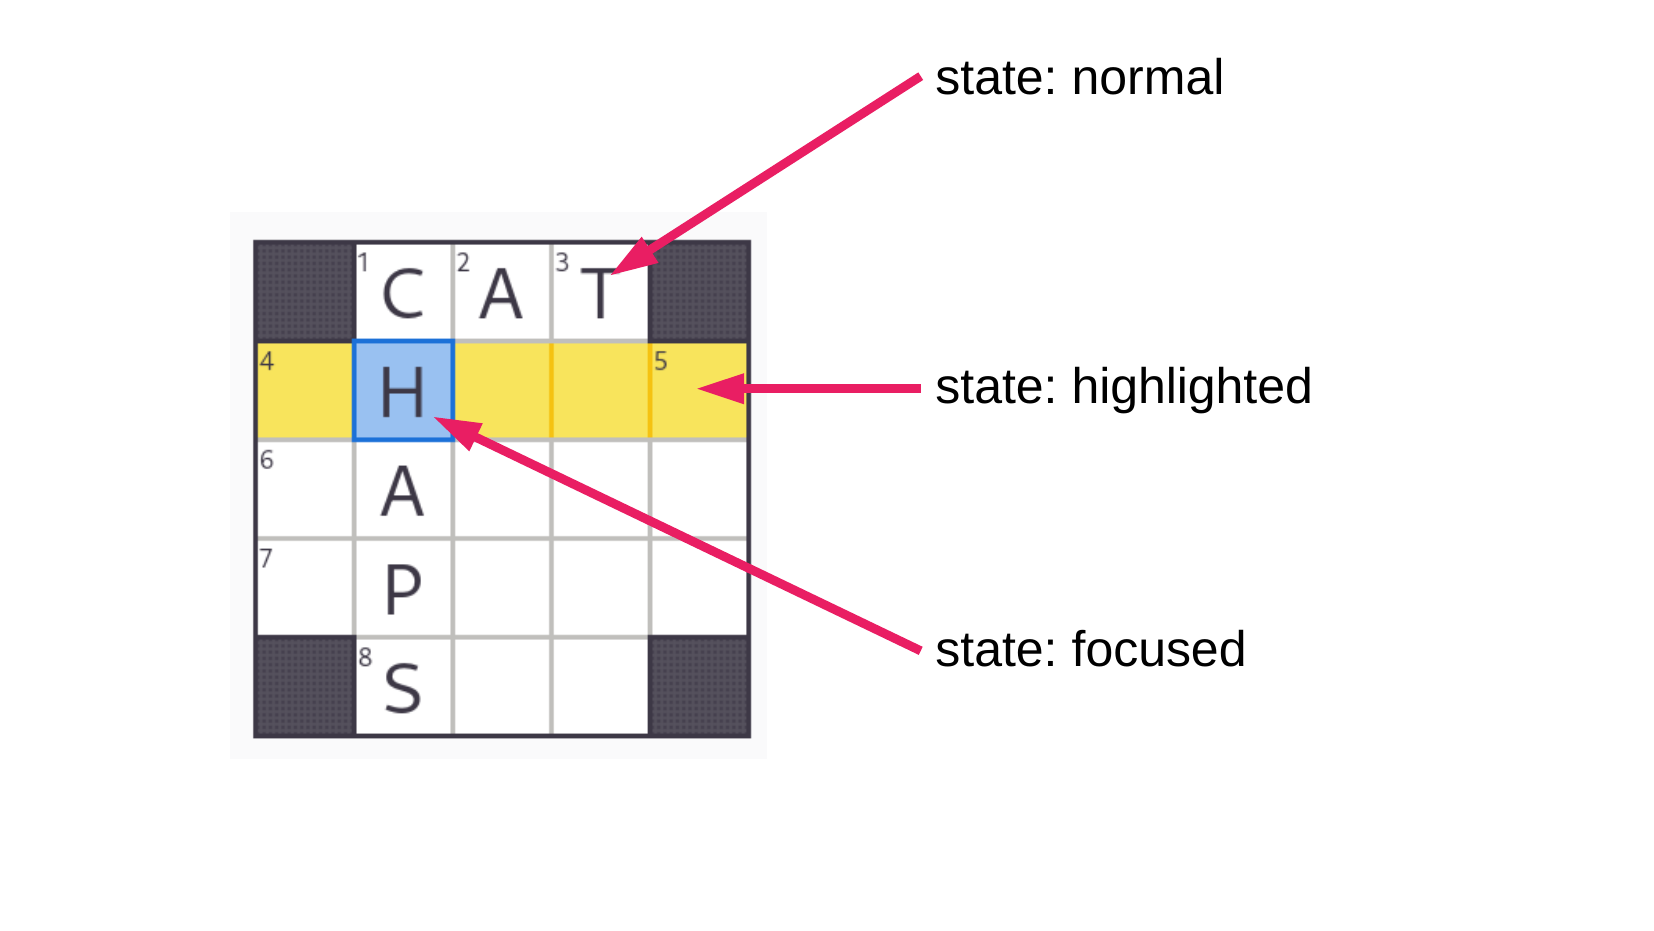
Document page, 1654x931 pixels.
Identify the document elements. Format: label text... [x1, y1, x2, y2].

text_box state: normal [920, 41, 1240, 113]
picture [230, 212, 767, 759]
text_box state: focused [920, 614, 1262, 685]
text_box state: highlighted [920, 350, 1329, 422]
